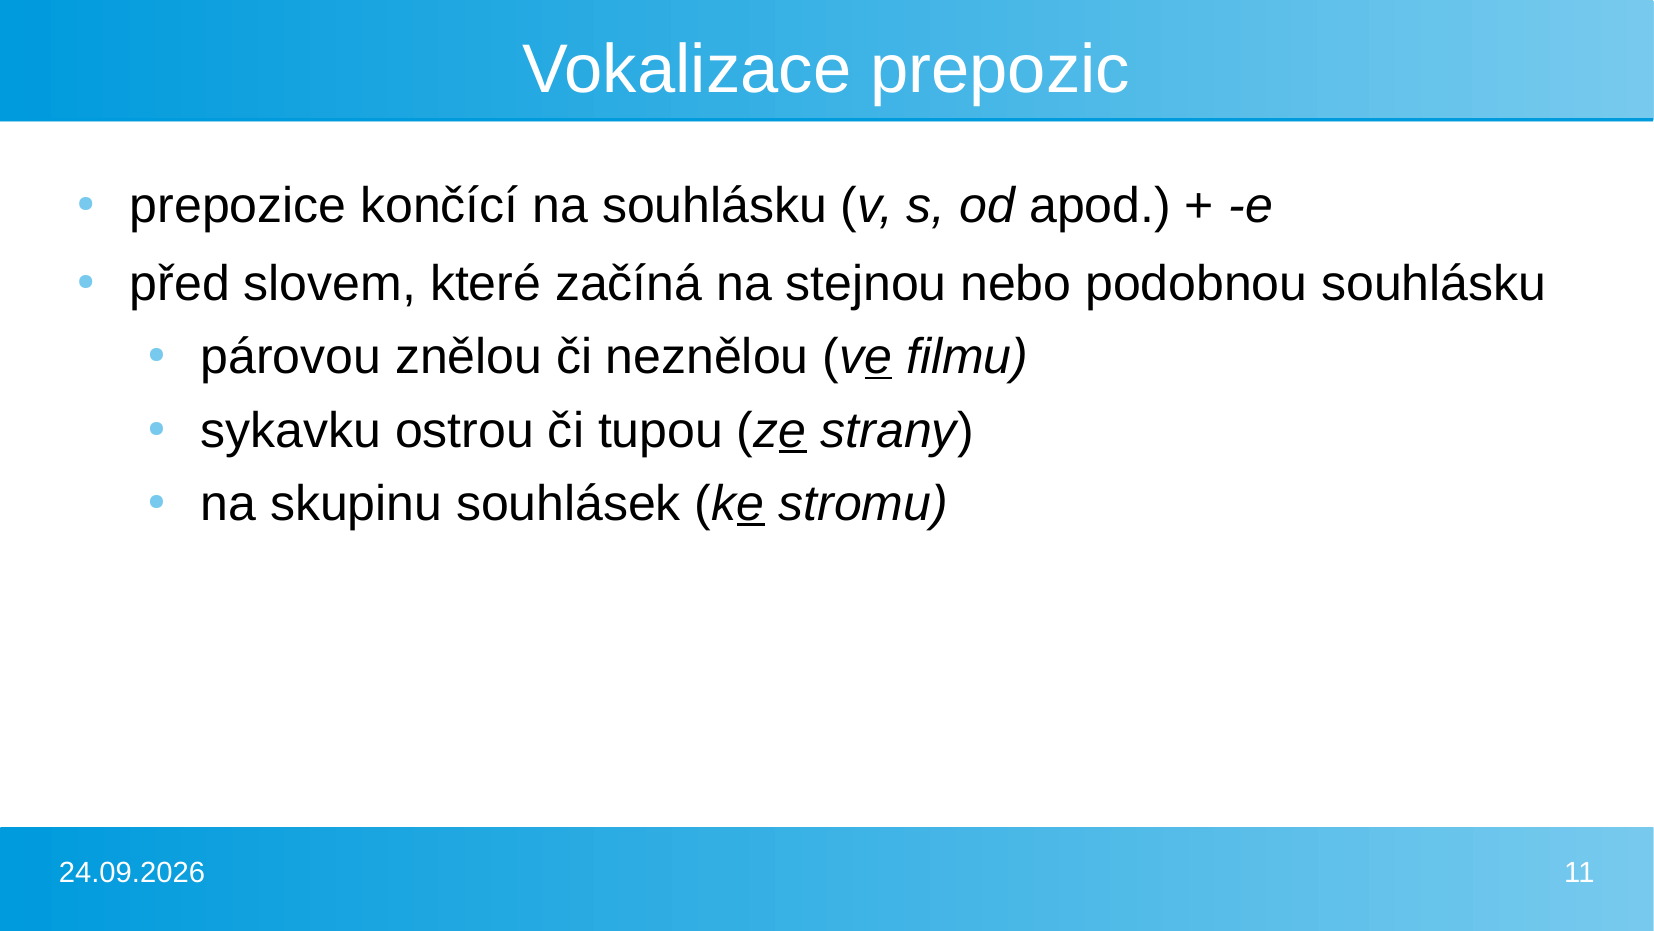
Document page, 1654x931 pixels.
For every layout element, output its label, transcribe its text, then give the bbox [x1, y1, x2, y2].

list prepozice končící na souhlásku (v, s, od apod.) + -e před slovem, které začíná na stejnou nebo podobnou souhlásku párovou znělou či neznělou (ve filmu) sykavku ostrou či tupou (ze strany) na skupinu souhlásek (ke stromu) [59, 177, 1595, 768]
title Vokalizace prepozic [59, 29, 1595, 108]
